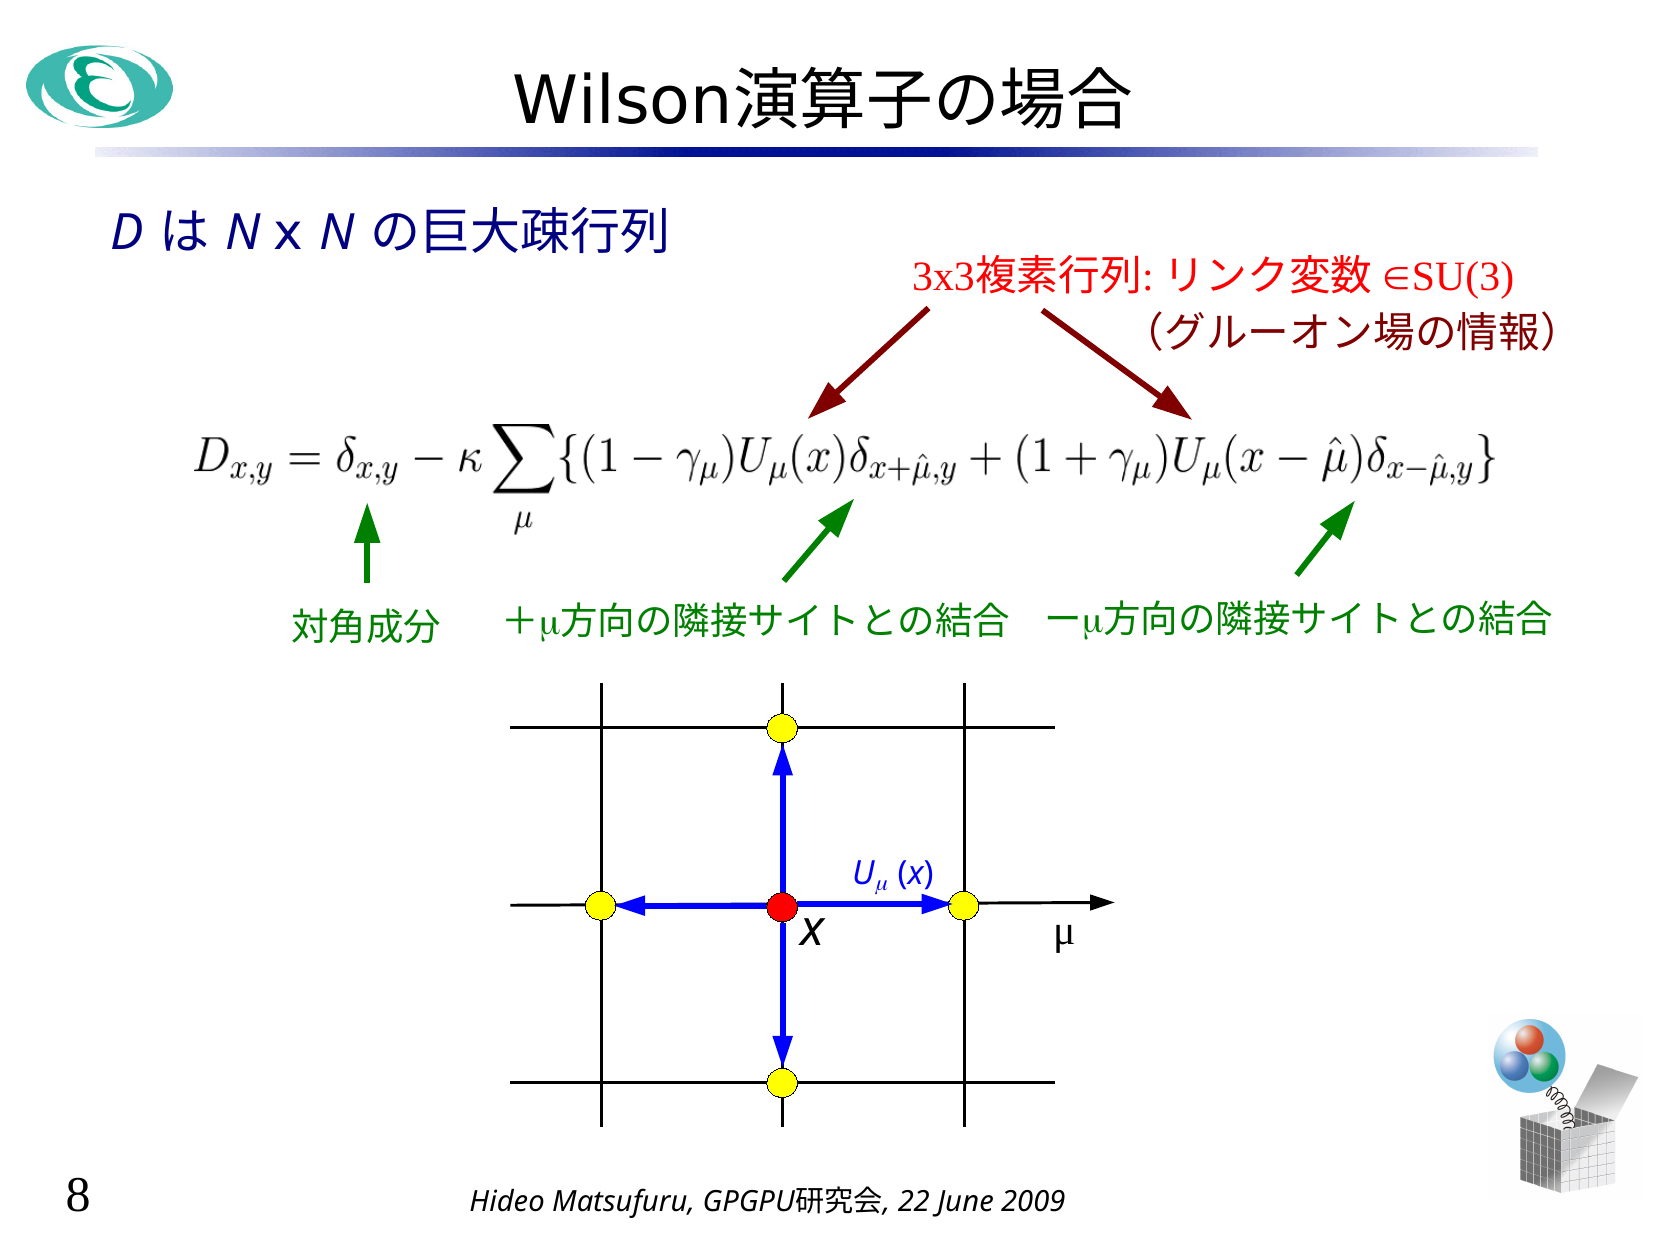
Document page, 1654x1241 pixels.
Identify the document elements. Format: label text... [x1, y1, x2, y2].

text_box μ [1053, 907, 1102, 965]
text_box [949, 891, 979, 921]
text_box 3x3複素行列: リンク変数 SU(3) [911, 242, 1521, 297]
text_box [766, 1068, 798, 1098]
text_box 対角成分 [291, 597, 441, 643]
title Wilson演算子の場合 [198, 47, 1447, 154]
picture [1488, 1012, 1644, 1200]
text_box ＋方向の隣接サイトとの結合 [501, 591, 1012, 641]
picture [20, 37, 179, 136]
text_box [766, 713, 798, 743]
text_box （グルーオン場の情報） [1122, 299, 1583, 350]
picture [194, 424, 1495, 535]
text_box U (x) [851, 848, 966, 911]
text_box [585, 891, 616, 921]
list D は N x N の巨大疎行列 [92, 195, 1545, 420]
text_box [766, 892, 798, 922]
text_box x [799, 892, 839, 992]
picture [95, 147, 1538, 157]
text_box ー方向の隣接サイトとの結合 [1044, 589, 1555, 639]
